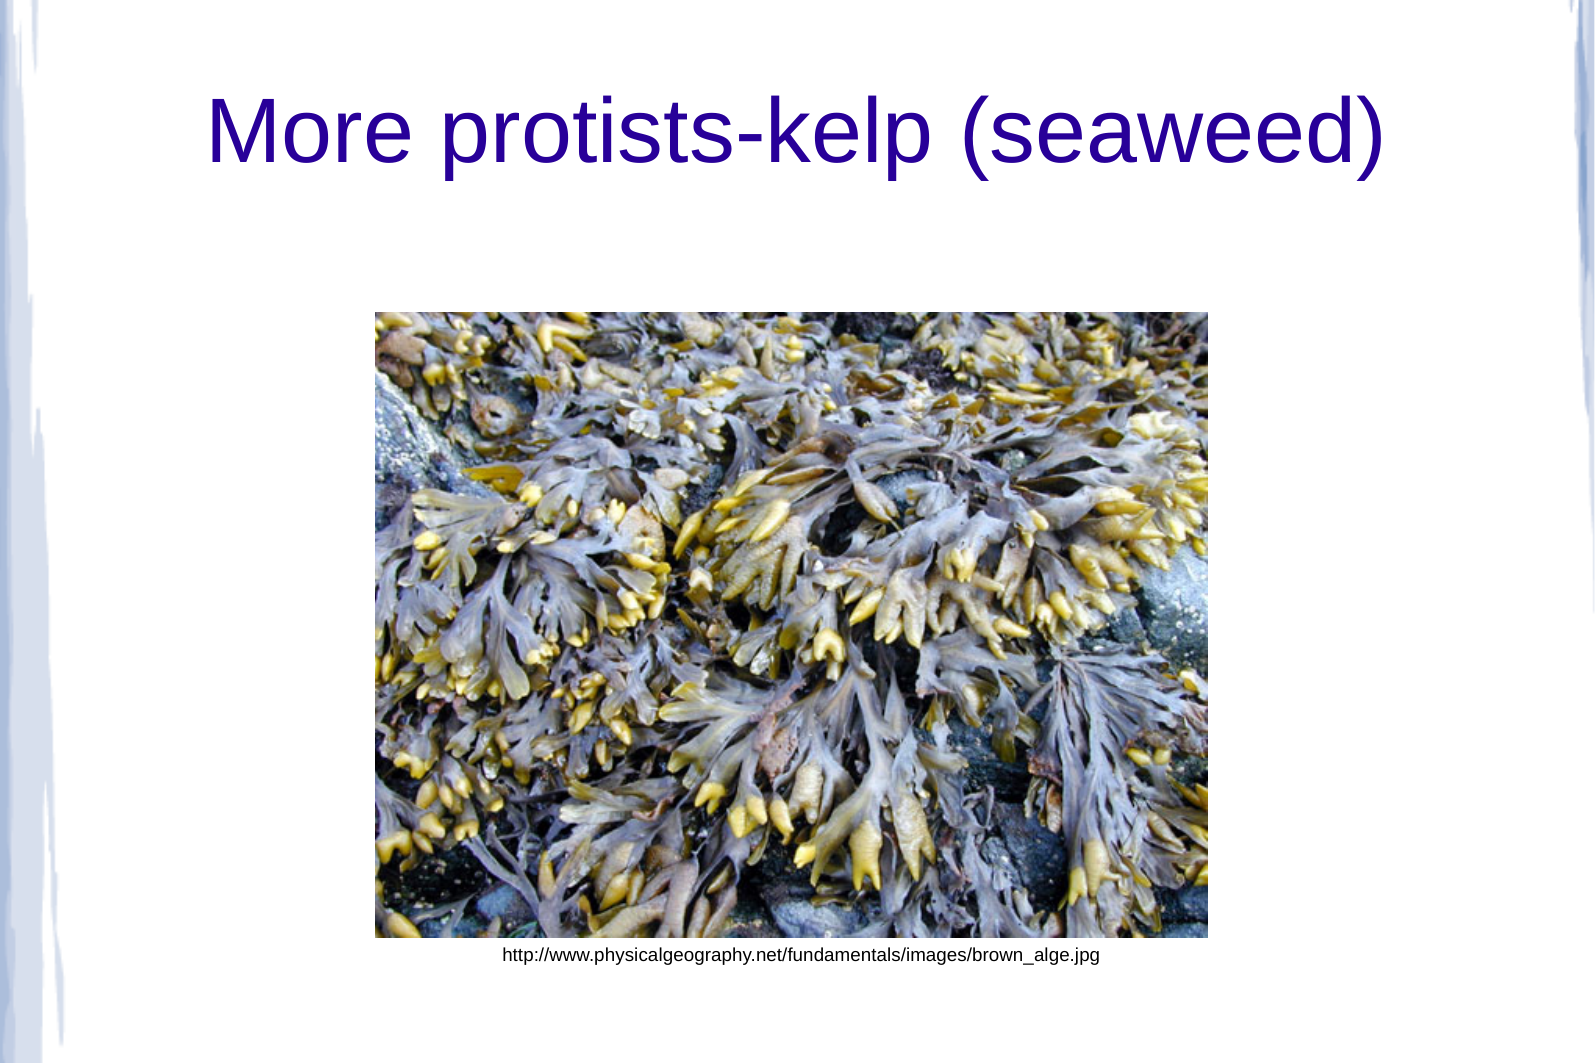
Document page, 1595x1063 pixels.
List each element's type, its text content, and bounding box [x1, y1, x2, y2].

title More protists-kelp (seaweed) [79, 42, 1515, 220]
picture [0, 0, 1595, 1063]
text_box http://www.physicalgeography.net/fundamentals/images/brown_alge.jpg [487, 937, 1127, 995]
